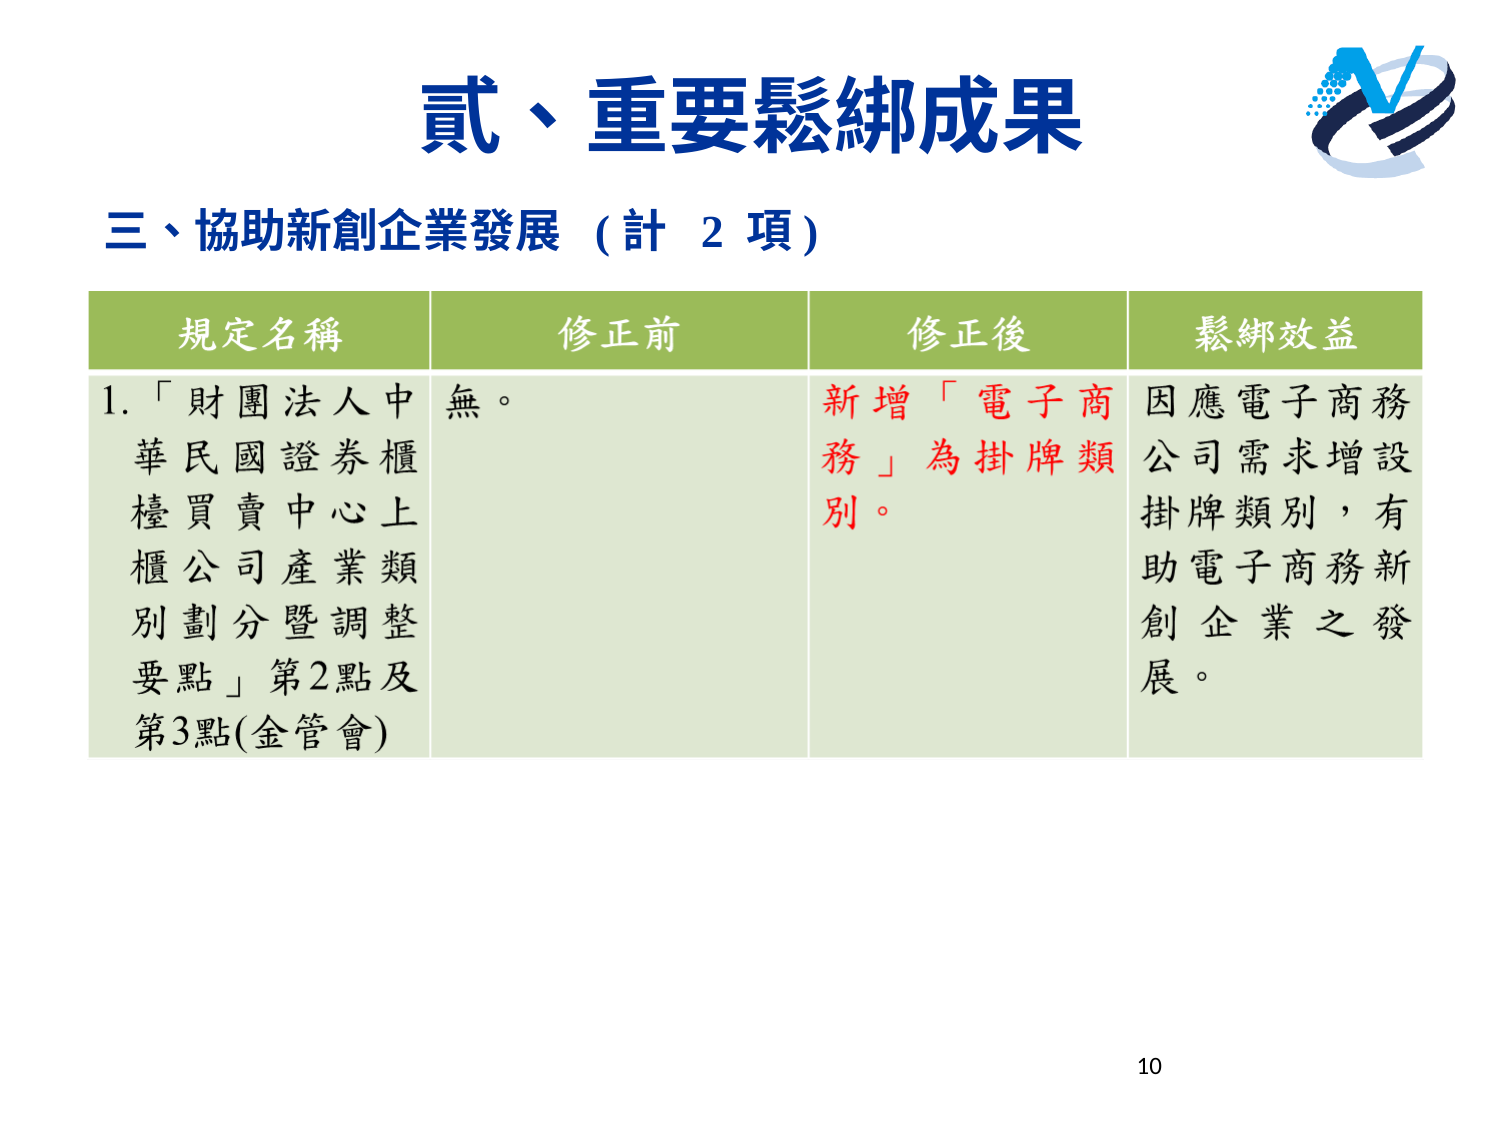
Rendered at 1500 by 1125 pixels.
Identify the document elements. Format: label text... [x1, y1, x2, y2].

title 貳、重要鬆綁成果 [76, 19, 1427, 207]
text_box 10 [1121, 1035, 1472, 1095]
picture [87, 290, 1424, 781]
text_box 三、協助新創企業發展 (計 2 項) [88, 194, 764, 265]
